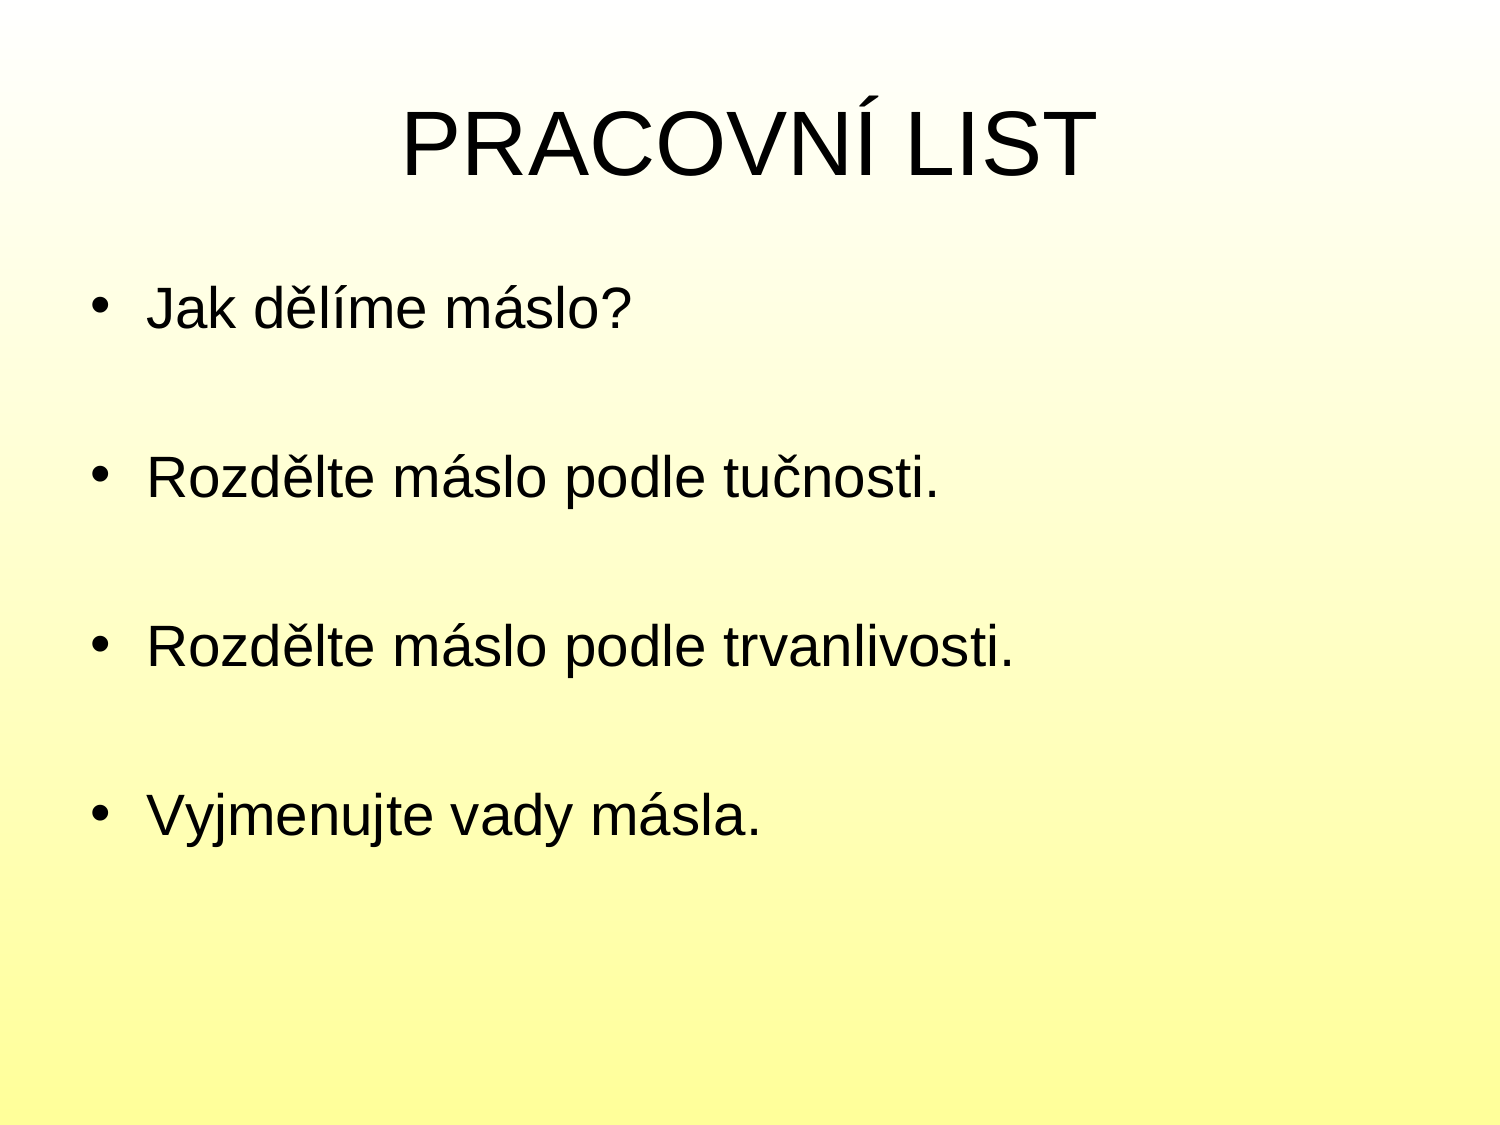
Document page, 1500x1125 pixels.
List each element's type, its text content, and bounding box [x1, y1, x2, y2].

list Jak dělíme máslo? Rozdělte máslo podle tučnosti. Rozdělte máslo podle trvanlivosti. Vyjmenujte vady másla. [75, 262, 1500, 1059]
title PRACOVNÍ LIST [75, 45, 1426, 233]
